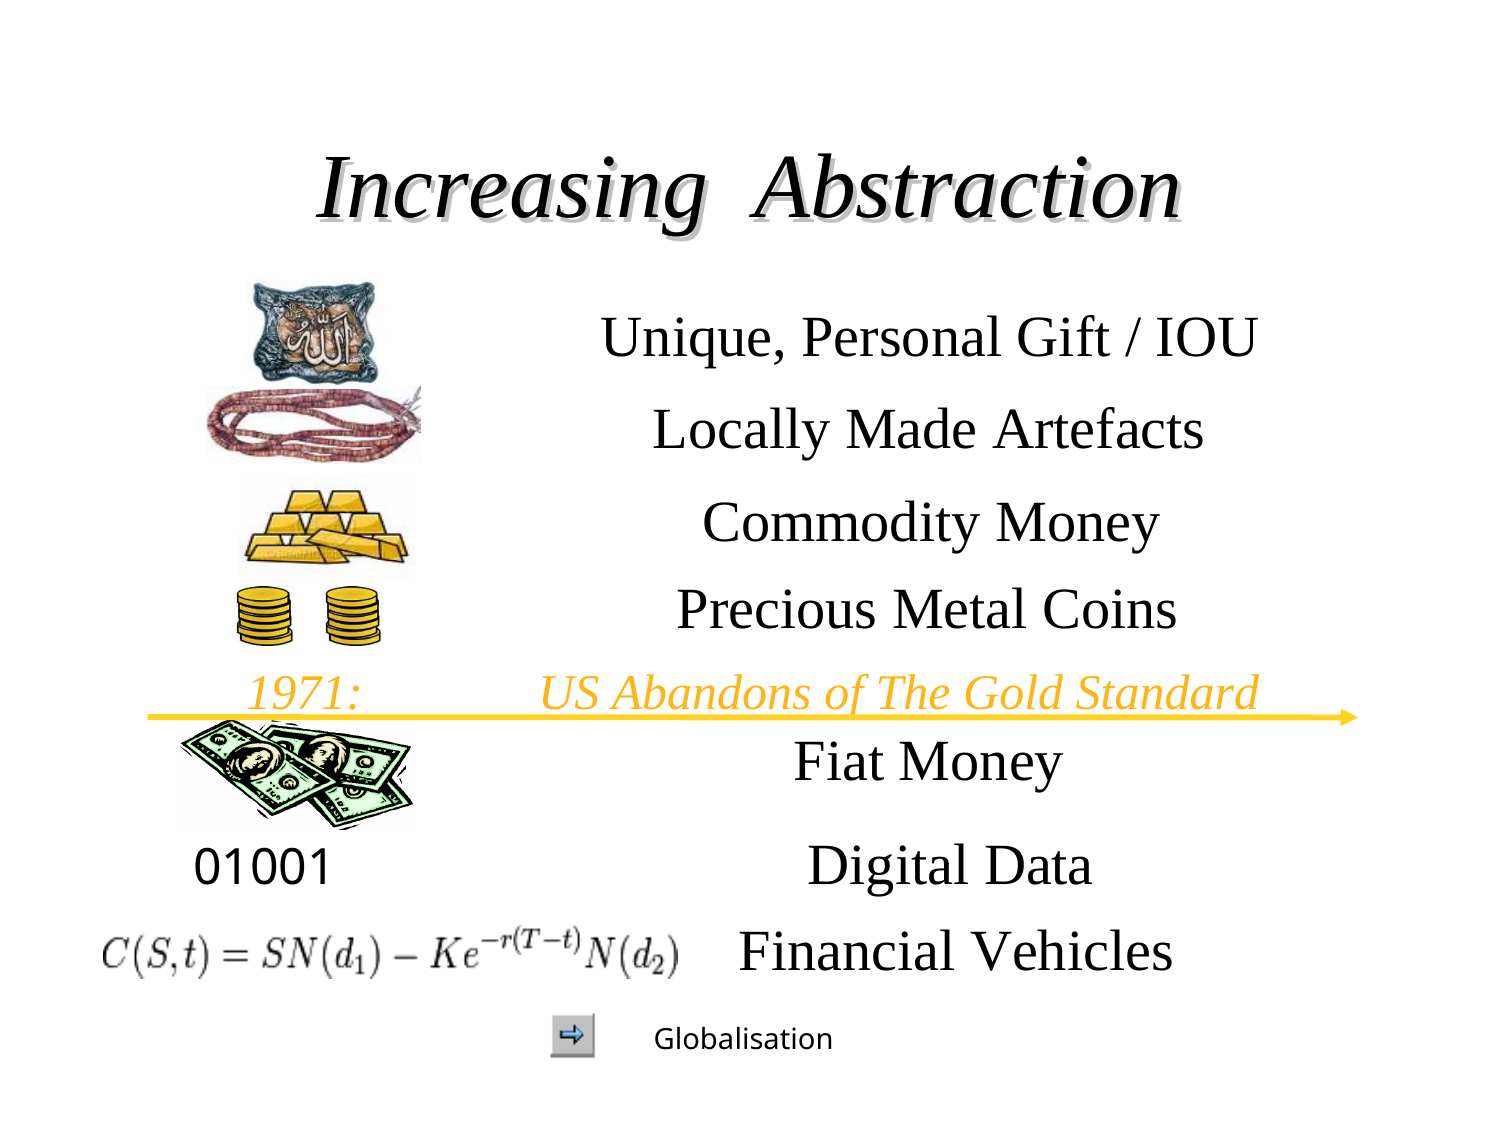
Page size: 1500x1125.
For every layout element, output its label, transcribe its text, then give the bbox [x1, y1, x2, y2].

text_box Fiat Money [691, 722, 1167, 801]
picture [206, 279, 421, 464]
title Increasing Abstraction [112, 99, 1388, 288]
text_box Digital Data [549, 826, 1353, 906]
text_box Globalisation [187, 1012, 1301, 1063]
picture [238, 474, 416, 579]
picture [549, 1012, 599, 1060]
text_box Financial Vehicles [700, 912, 1213, 991]
picture [234, 586, 295, 646]
text_box Commodity Money [504, 483, 1359, 562]
picture [103, 925, 678, 979]
text_box Precious Metal Coins [500, 570, 1355, 649]
text_box 1971: US Abandons of The Gold Standard [221, 650, 1285, 714]
picture [323, 586, 383, 646]
text_box Unique, Personal Gift / IOU [472, 298, 1389, 378]
text_box 01001 [169, 826, 360, 902]
text_box Locally Made Artefacts [588, 390, 1271, 469]
picture [179, 721, 414, 831]
